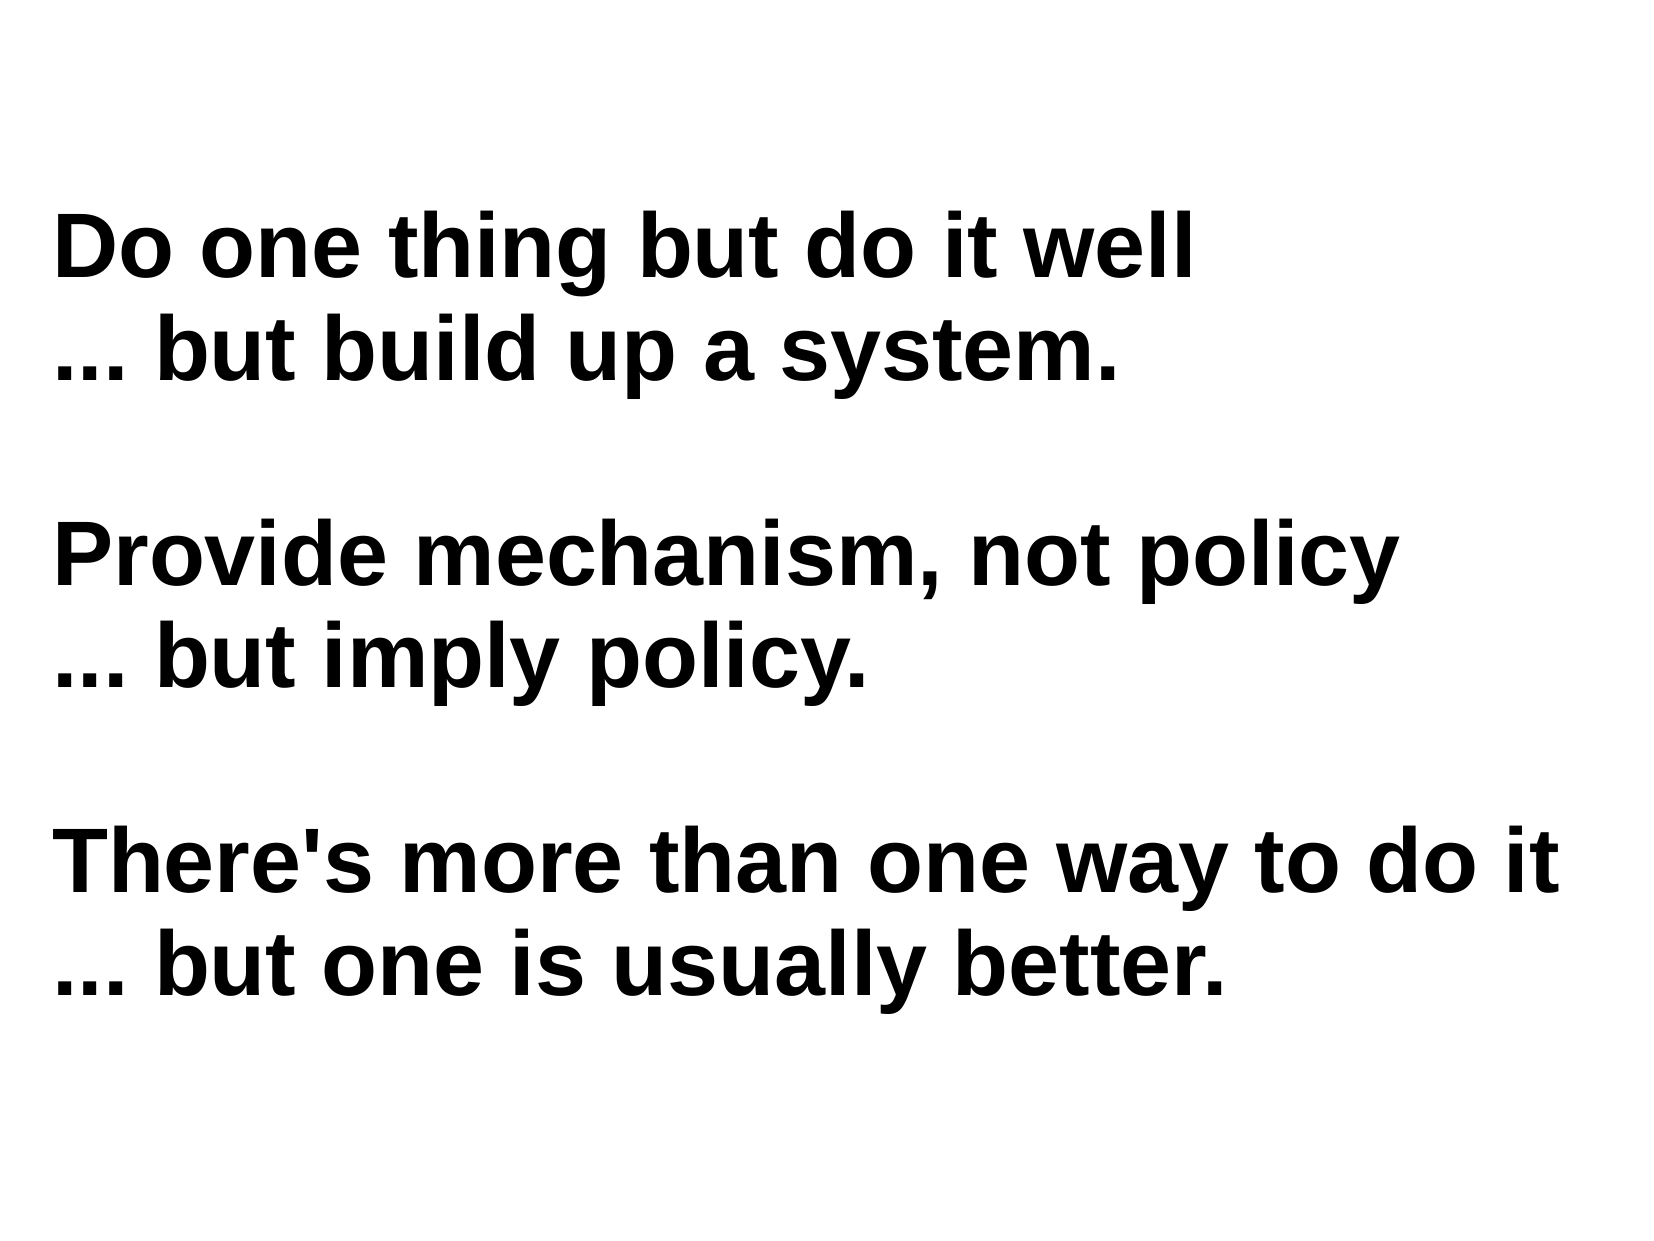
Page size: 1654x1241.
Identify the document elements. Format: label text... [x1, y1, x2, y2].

text_box Do one thing but do it well ... but build up a system. Provide mechanism, not policy ... but imply policy. There's more than one way to do it ... but one is usually better. [37, 187, 1613, 1023]
